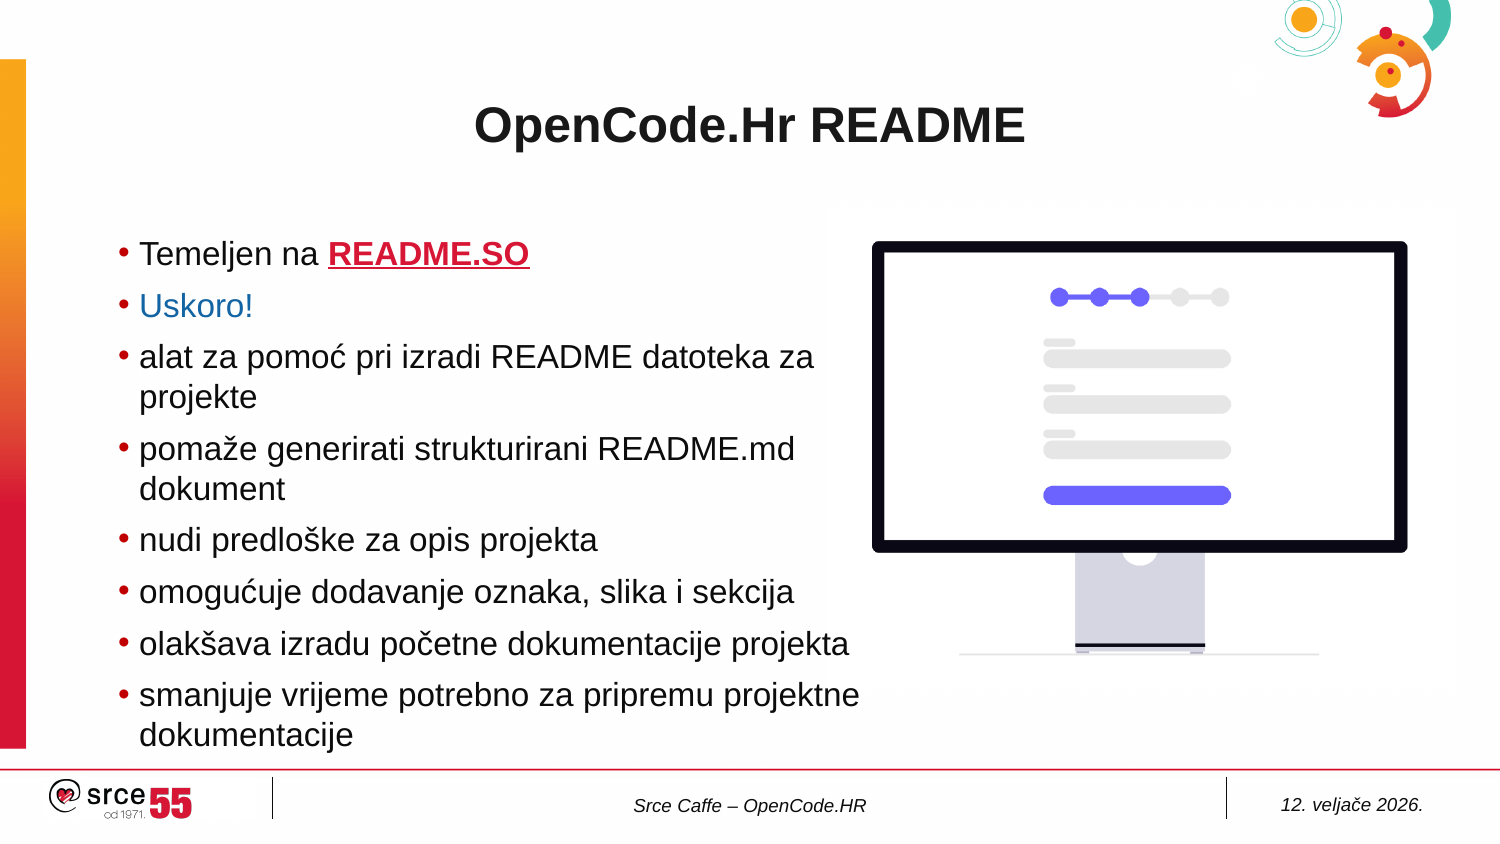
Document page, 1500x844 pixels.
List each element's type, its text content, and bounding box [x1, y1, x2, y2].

slide_number 12. veljače 2026. [1254, 781, 1451, 827]
title OpenCode.Hr README [103, 44, 1397, 208]
list Temeljen na README.SO Uskoro! alat za pomoć pri izradi README datoteka za projekte pomaže generirati strukturirani README.md dokument nudi predloške za opis projekta omogućuje dodavanje oznaka, slika i sekcija olakšava izradu početne dokumentacije projekta smanjuje vrijeme potrebno za pripremu projektne dokumentacije [103, 224, 910, 760]
picture [0, 0, 1500, 844]
